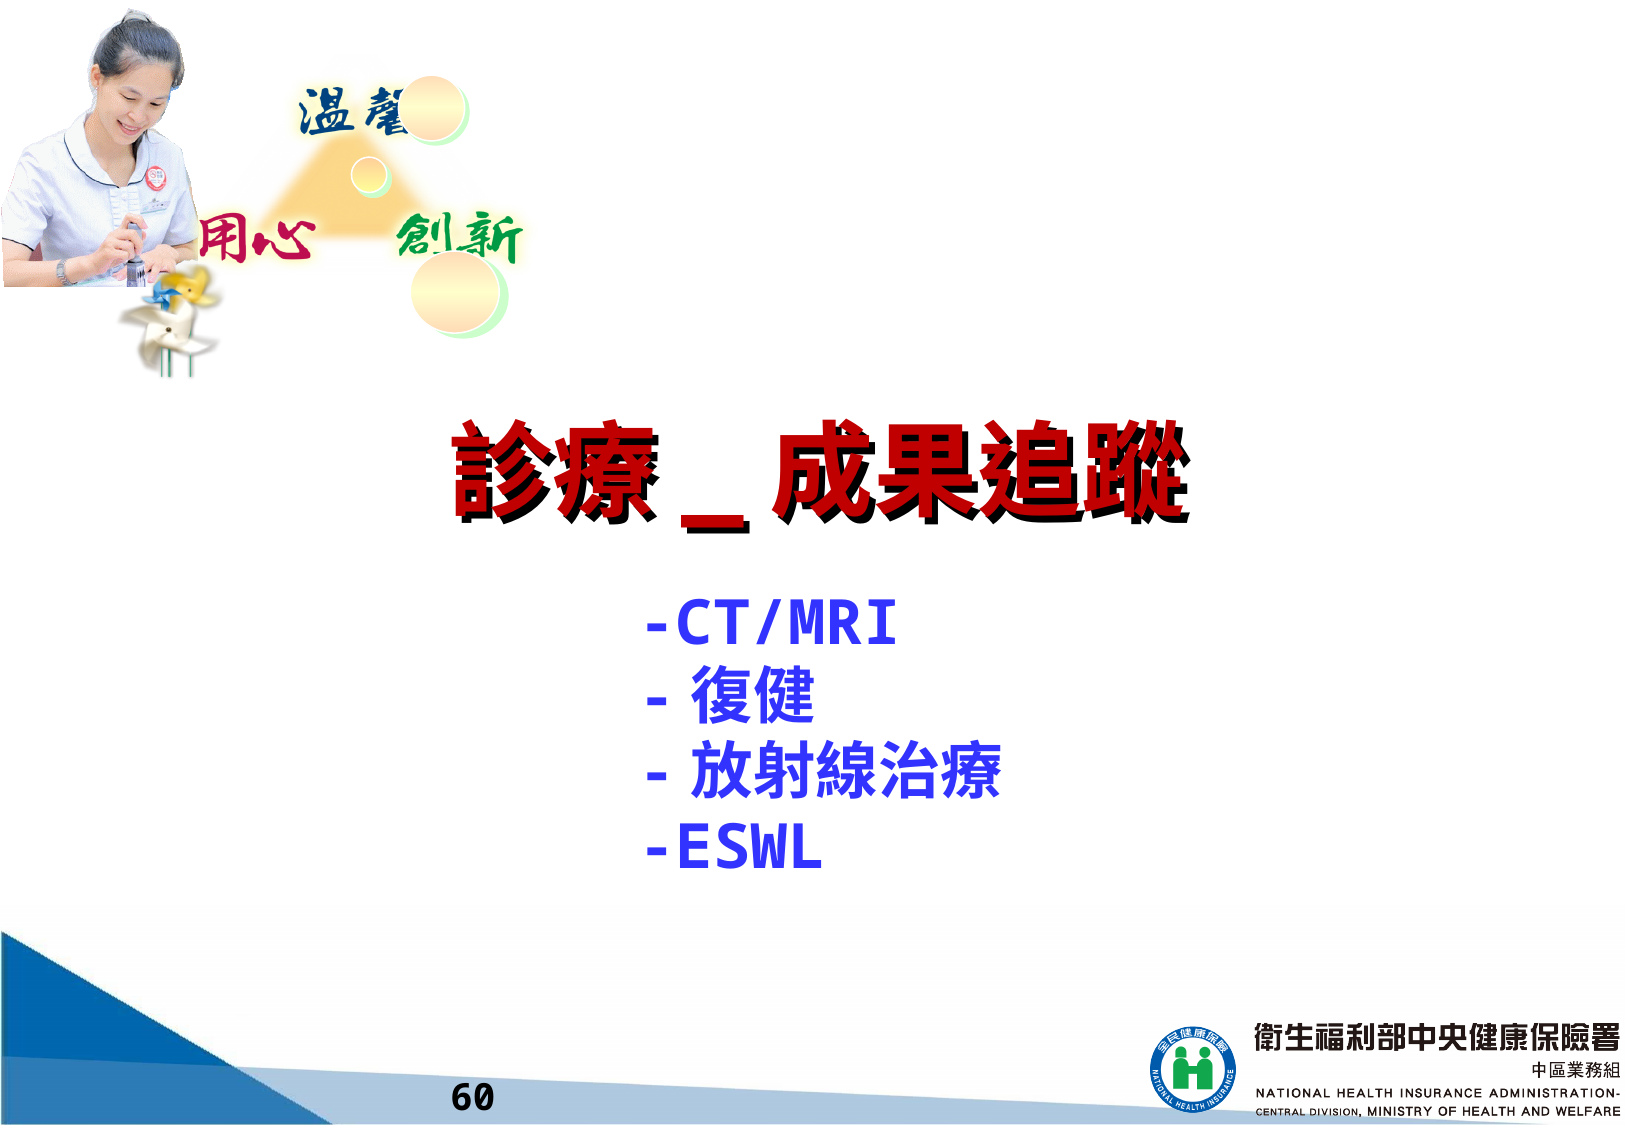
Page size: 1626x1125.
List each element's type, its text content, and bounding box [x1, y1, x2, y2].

text_box -CT/MRI -復健 -放射線治療 -ESWL [623, 574, 1167, 889]
title 診療_成果追蹤 [126, 338, 1509, 847]
text_box [435, 1065, 815, 1125]
